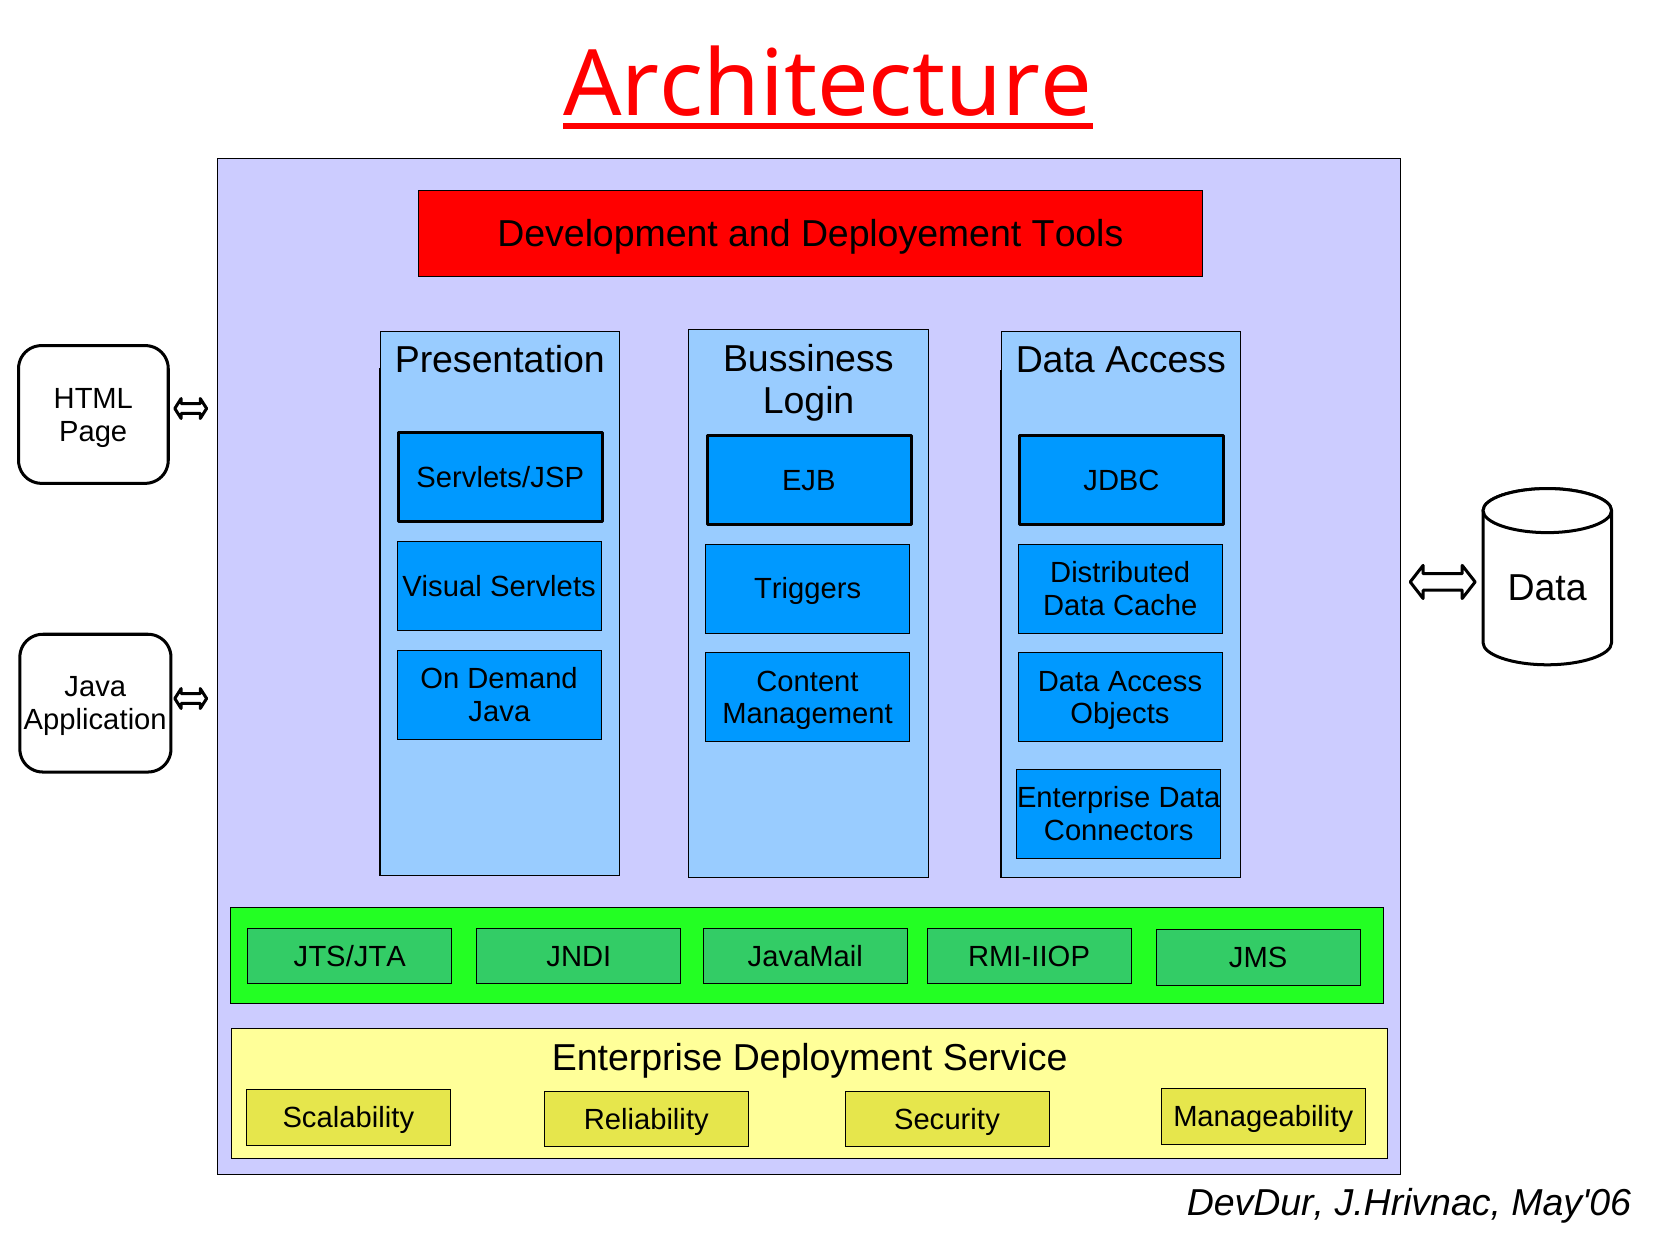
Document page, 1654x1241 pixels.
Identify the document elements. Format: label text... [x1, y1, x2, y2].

text_box Scalability [246, 1089, 451, 1146]
text_box [174, 398, 207, 419]
text_box RMI-IIOP [927, 928, 1132, 984]
text_box JTS/JTA [247, 928, 452, 984]
text_box Security [845, 1091, 1050, 1147]
text_box JavaMail [703, 928, 908, 984]
text_box EJB [707, 435, 912, 525]
text_box Data Access Objects [1018, 652, 1223, 742]
title Architecture [83, 21, 1573, 140]
text_box Visual Servlets [397, 541, 602, 631]
text_box Presentation [380, 331, 620, 876]
text_box Enterprise Deployment Service [231, 1028, 1388, 1159]
text_box HTML Page [18, 345, 169, 484]
text_box JNDI [476, 928, 681, 984]
text_box Distributed Data Cache [1018, 544, 1223, 634]
text_box On Demand Java [397, 650, 602, 740]
text_box [217, 158, 1401, 1175]
text_box Triggers [705, 544, 910, 634]
text_box JMS [1156, 929, 1361, 986]
text_box Enterprise Data Connectors [1016, 769, 1221, 859]
text_box Data [1483, 513, 1612, 665]
text_box [174, 688, 207, 709]
text_box Data Access [1001, 331, 1241, 878]
text_box Development and Deployement Tools [418, 190, 1203, 277]
text_box Bussiness Login [688, 329, 929, 878]
text_box JDBC [1019, 435, 1224, 525]
text_box Java Application [19, 634, 171, 773]
text_box Reliability [544, 1091, 749, 1147]
text_box Content Management [705, 652, 910, 742]
text_box DevDur, J.Hrivnac, May'06 [1172, 1174, 1648, 1232]
text_box [1410, 565, 1476, 599]
text_box Servlets/JSP [398, 432, 603, 522]
text_box Manageability [1161, 1088, 1366, 1145]
